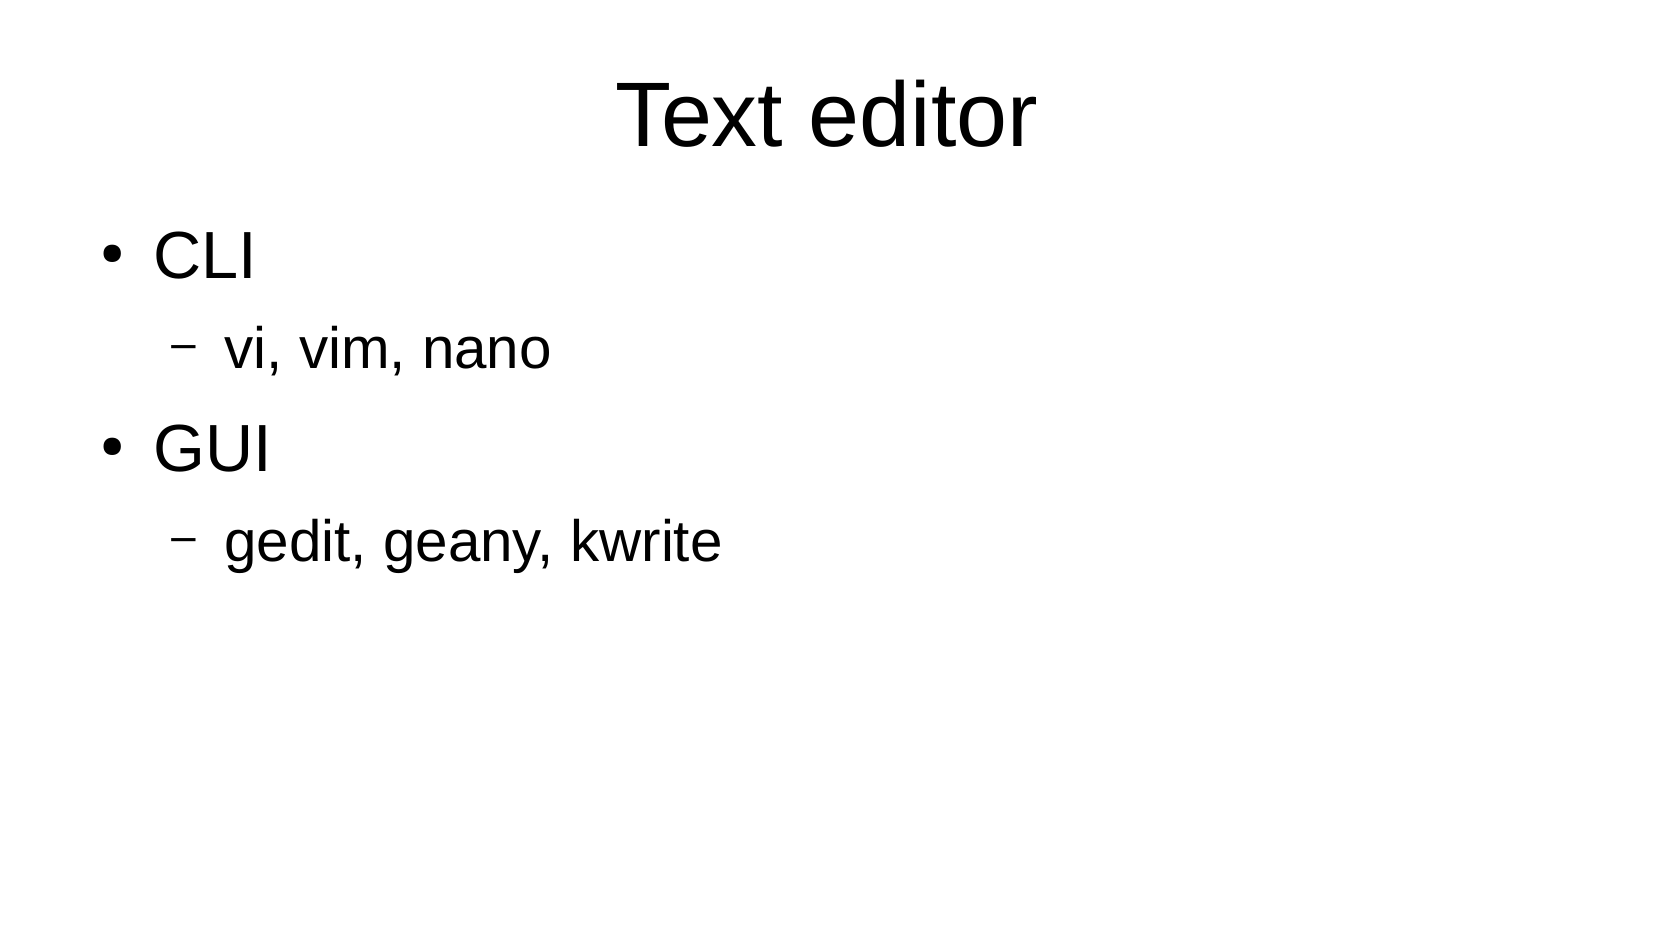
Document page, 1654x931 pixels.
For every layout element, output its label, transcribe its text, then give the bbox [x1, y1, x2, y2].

list CLI vi, vim, nano GUI gedit, geany, kwrite [82, 217, 1571, 758]
title Text editor [82, 37, 1571, 193]
